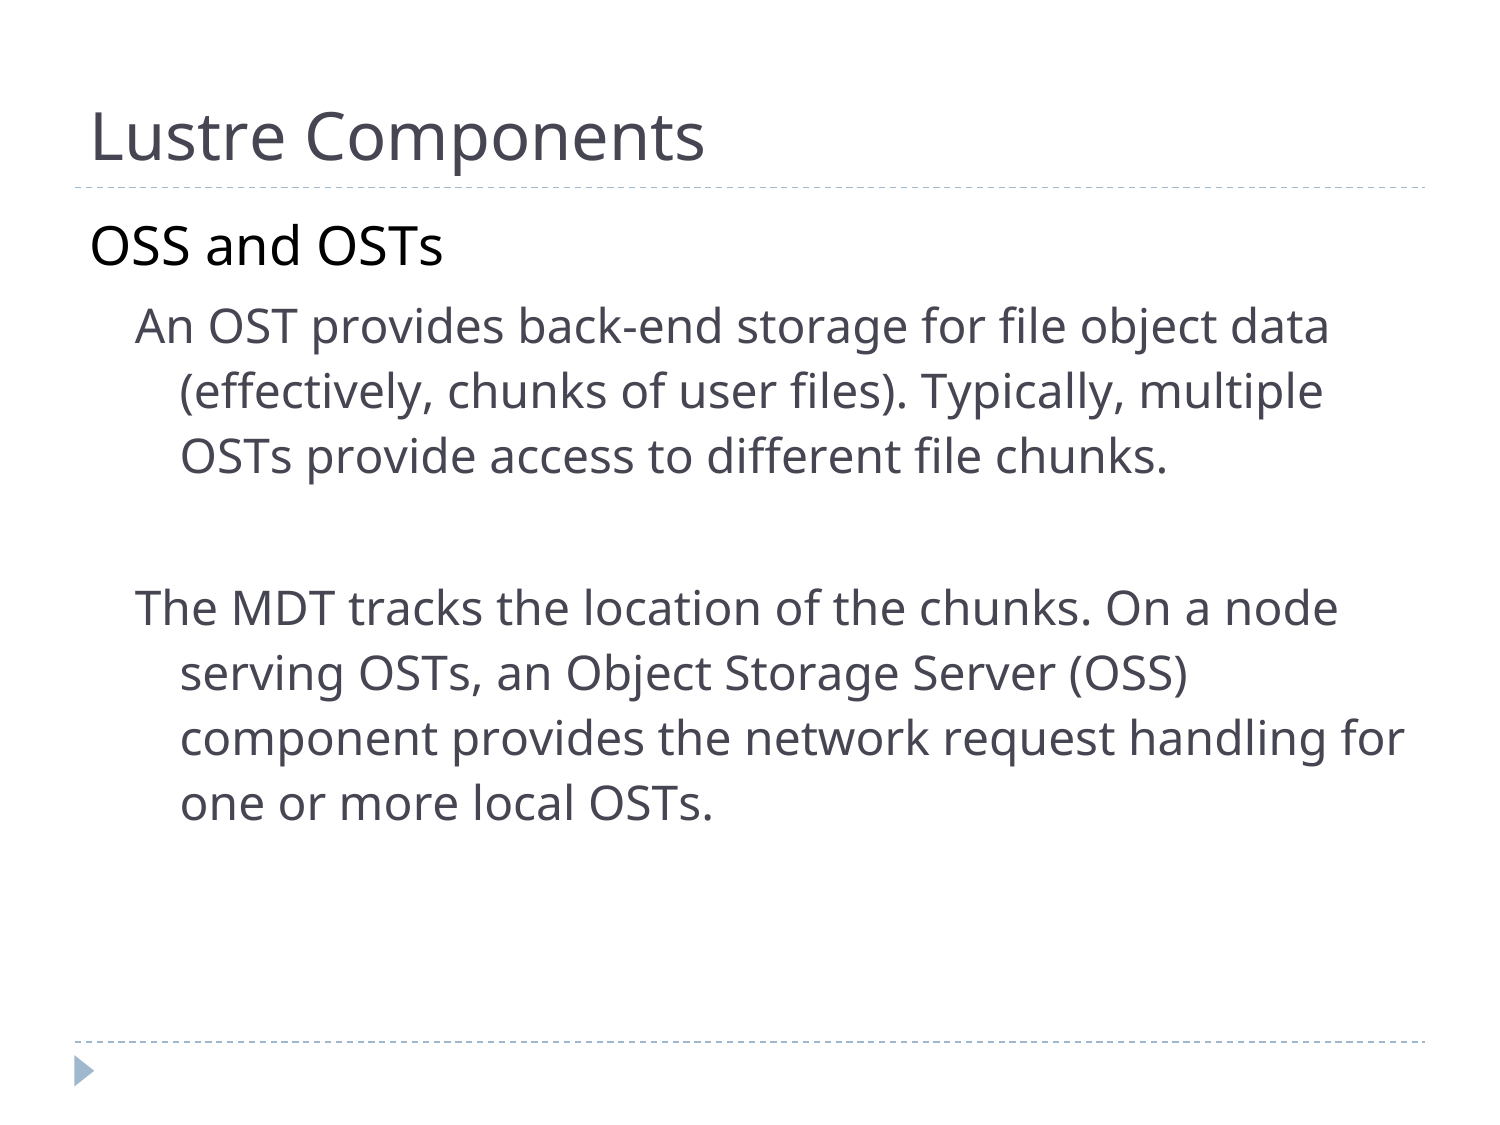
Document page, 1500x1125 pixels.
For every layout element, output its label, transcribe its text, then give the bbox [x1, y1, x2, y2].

list OSS and OSTs An OST provides back-end storage for file object data (effectively, chunks of user files). Typically, multiple OSTs provide access to different file chunks. The MDT tracks the location of the chunks. On a node serving OSTs, an Object Storage Server (OSS) component provides the network request handling for one or more local OSTs. [75, 200, 1426, 1010]
title Lustre Components [75, 24, 1426, 188]
